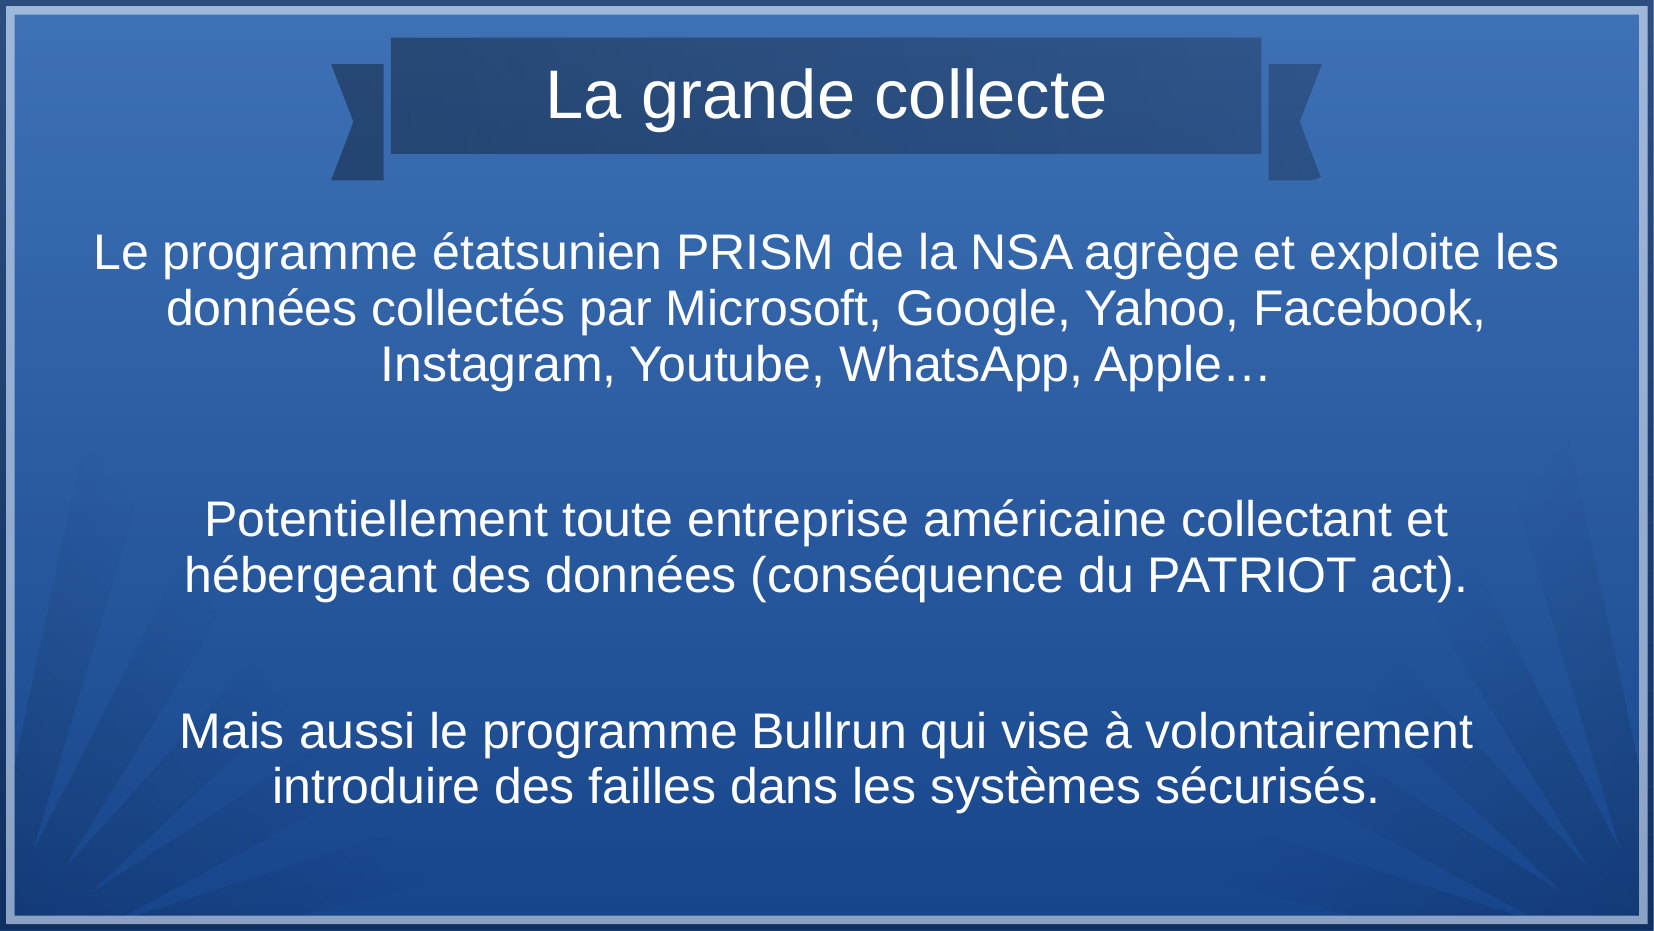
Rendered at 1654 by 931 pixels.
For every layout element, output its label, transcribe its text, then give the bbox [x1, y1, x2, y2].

title La grande collecte [389, 35, 1264, 154]
list Le programme étatsunien PRISM de la NSA agrège et exploite les données collectés par Microsoft, Google, Yahoo, Facebook, Instagram, Youtube, WhatsApp, Apple… Potentiellement toute entreprise américaine collectant et hébergeant des données (conséquence du PATRIOT act). Mais aussi le programme Bullrun qui vise à volontairement introduire des failles dans les systèmes sécurisés. [82, 224, 1571, 848]
